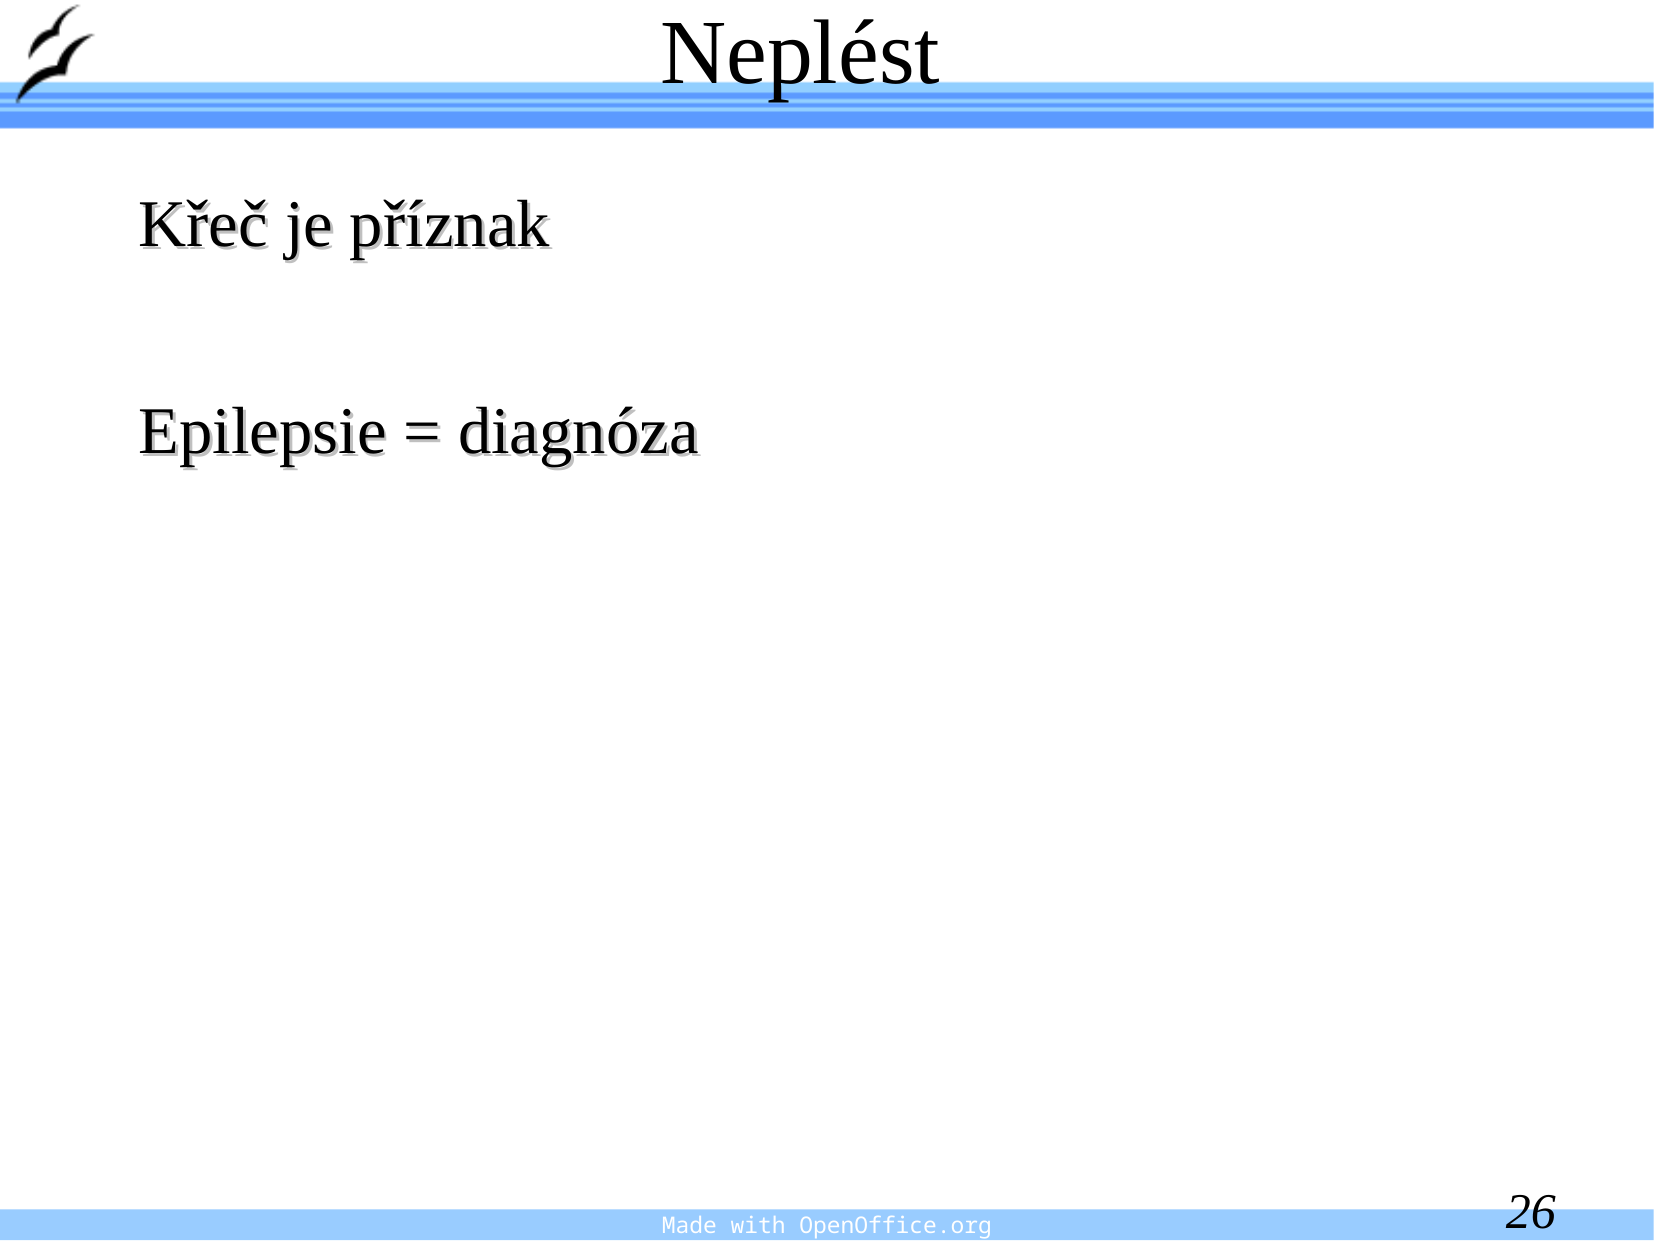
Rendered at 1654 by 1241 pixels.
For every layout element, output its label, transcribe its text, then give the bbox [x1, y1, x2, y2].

picture [0, 0, 1654, 133]
title Neplést [94, 0, 1507, 107]
list Křeč je příznak Epilepsie = diagnóza [120, 187, 1533, 1195]
